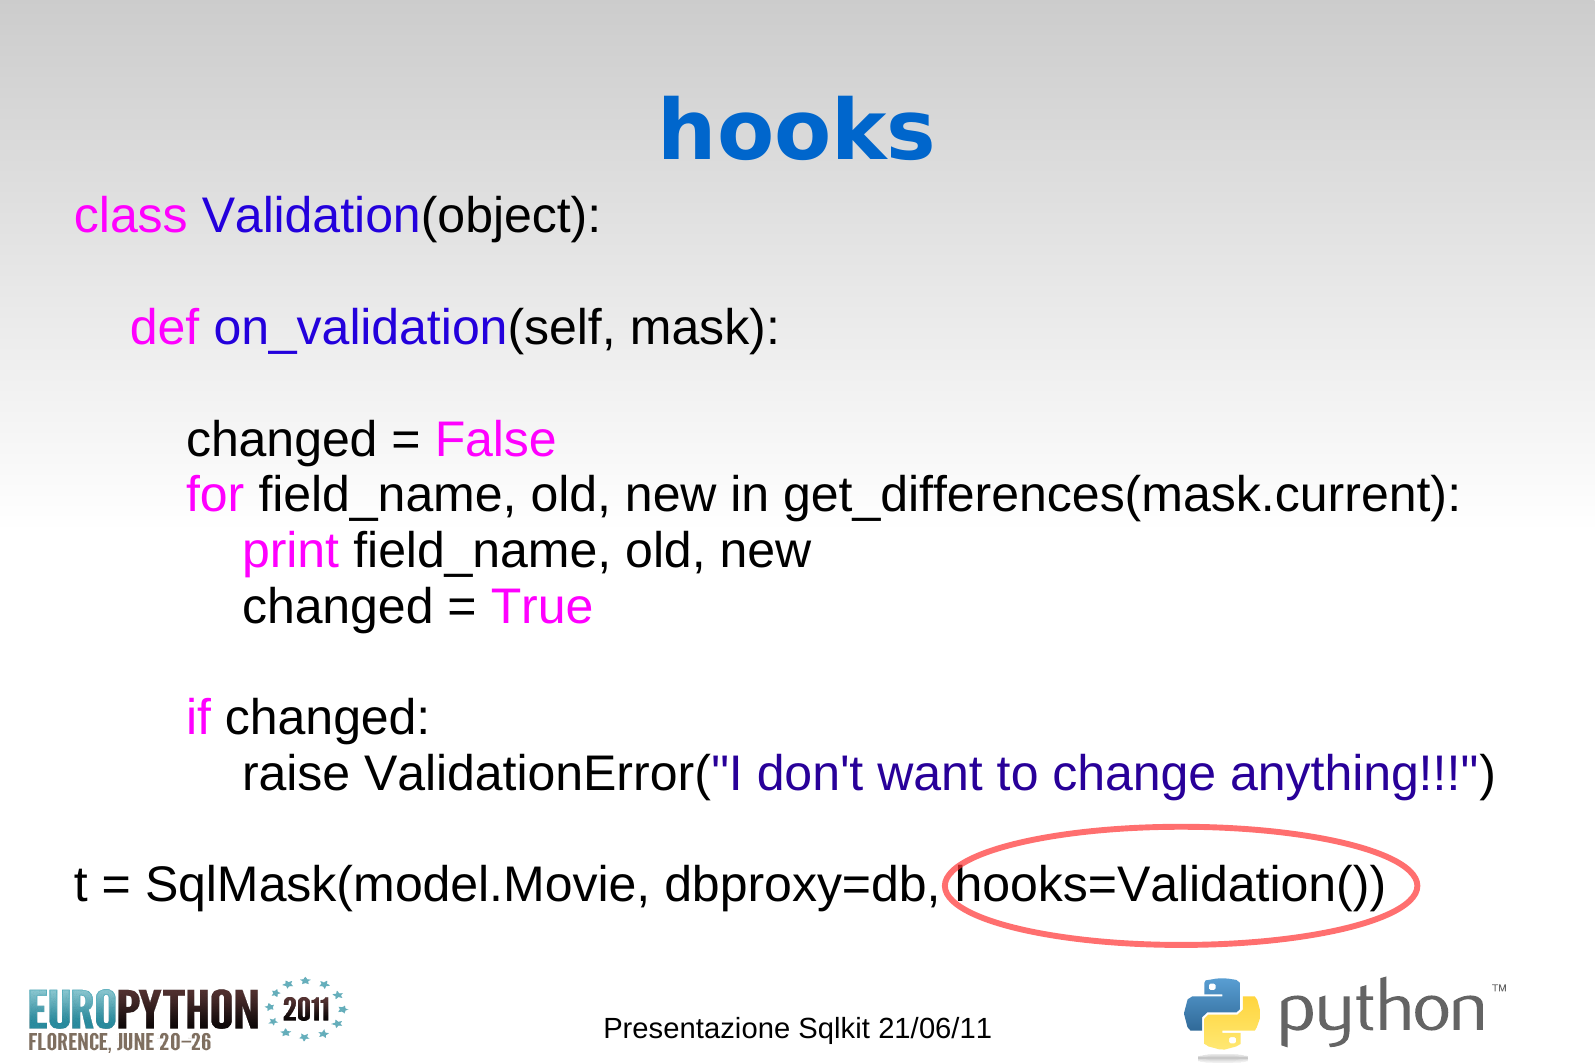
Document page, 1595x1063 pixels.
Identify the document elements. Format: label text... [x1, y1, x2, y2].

subtitle class Validation(object): def on_validation(self, mask): changed = False for field_name, old, new in get_differences(mask.current): print field_name, old, new changed = True if changed: raise ValidationError("I don't want to change anything!!!") t = SqlMask(model.Movie, dbproxy=db, hooks=Validation()) [74, 187, 1565, 913]
picture [29, 974, 355, 1058]
text_box [944, 826, 1418, 945]
title hooks [79, 42, 1515, 187]
